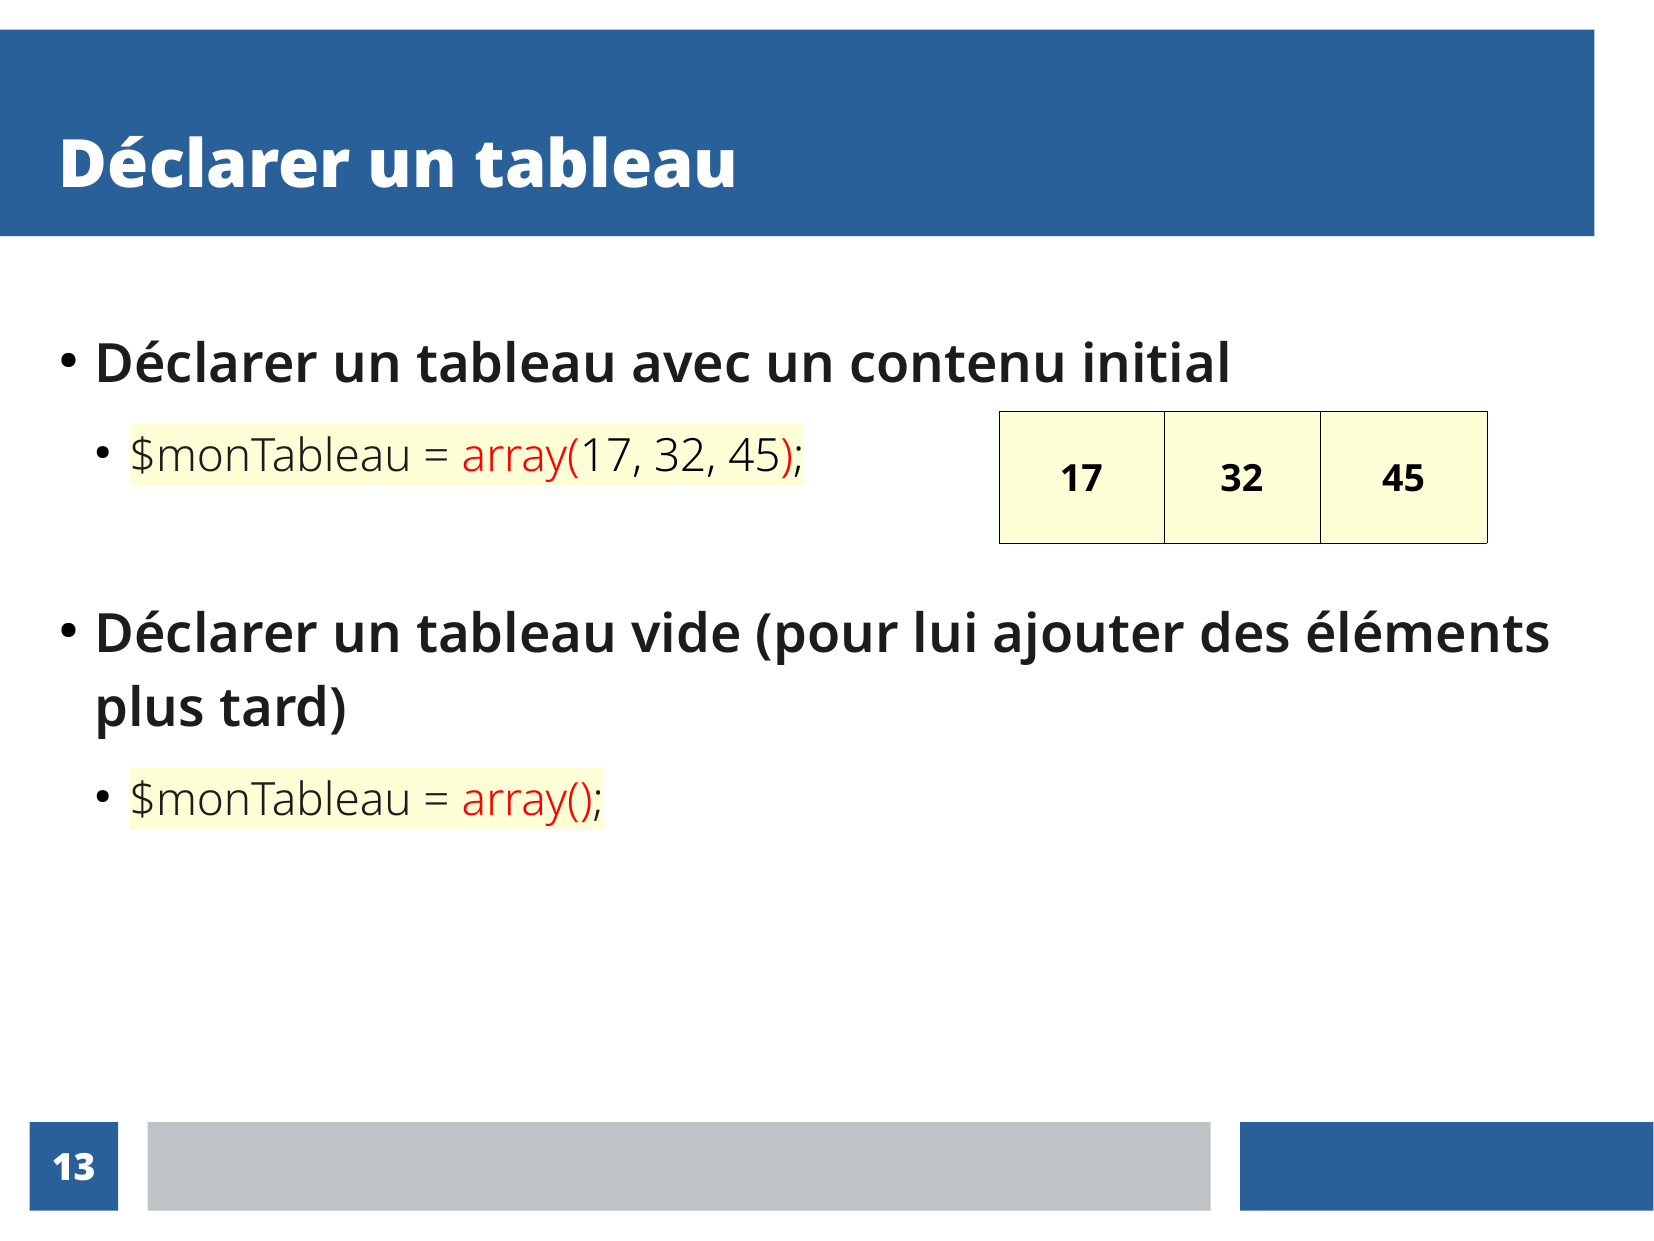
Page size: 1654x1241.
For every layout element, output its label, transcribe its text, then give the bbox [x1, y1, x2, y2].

table_header 17 [1000, 412, 1164, 543]
table_header 32 [1165, 412, 1320, 543]
title Déclarer un tableau [59, 59, 1595, 207]
table_header 45 [1321, 412, 1487, 543]
list Déclarer un tableau avec un contenu initial $monTableau = array(17, 32, 45); Déclarer un tableau vide (pour lui ajouter des éléments plus tard) $monTableau = array(); [59, 324, 1565, 1093]
